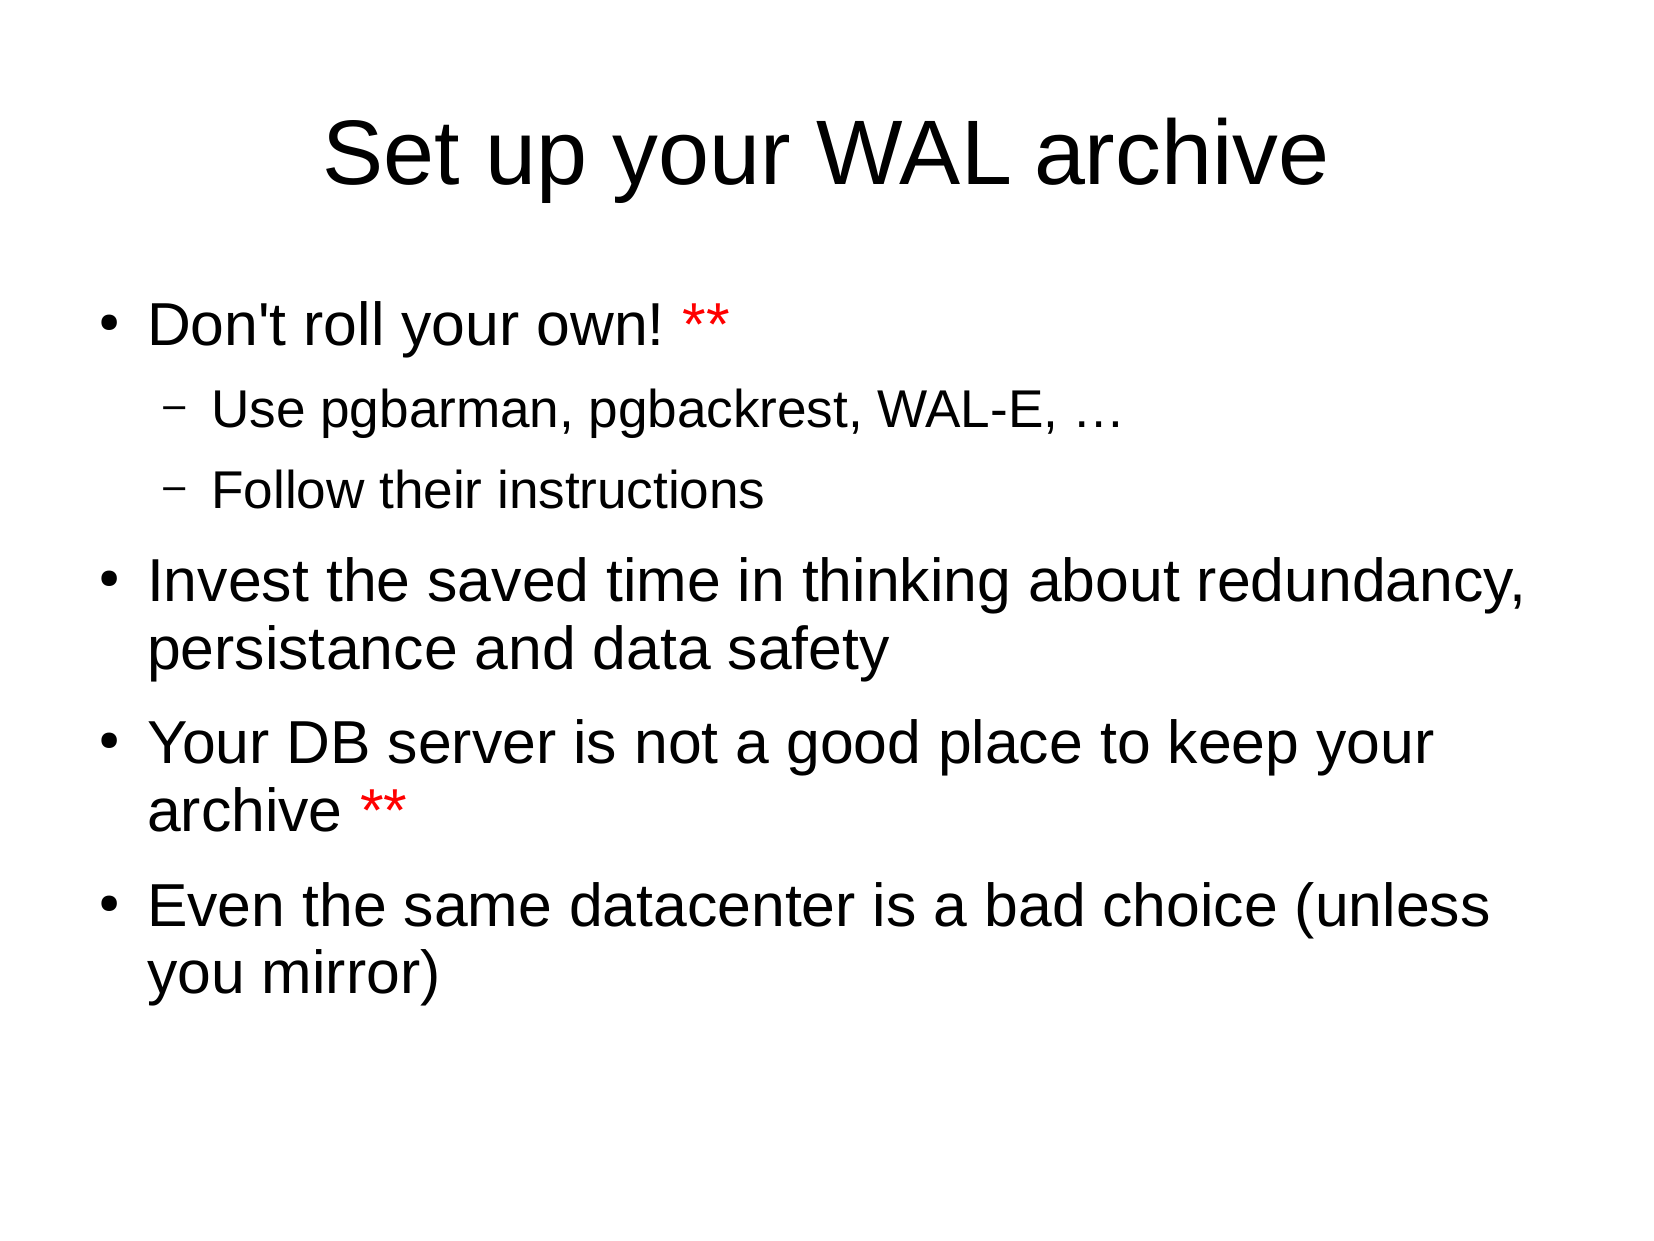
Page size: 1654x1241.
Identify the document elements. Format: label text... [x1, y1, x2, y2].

title Set up your WAL archive [82, 49, 1571, 257]
list Don't roll your own! ** Use pgbarman, pgbackrest, WAL-E, … Follow their instructions Invest the saved time in thinking about redundancy, persistance and data safety Your DB server is not a good place to keep your archive ** Even the same datacenter is a bad choice (unless you mirror) [82, 290, 1571, 1010]
